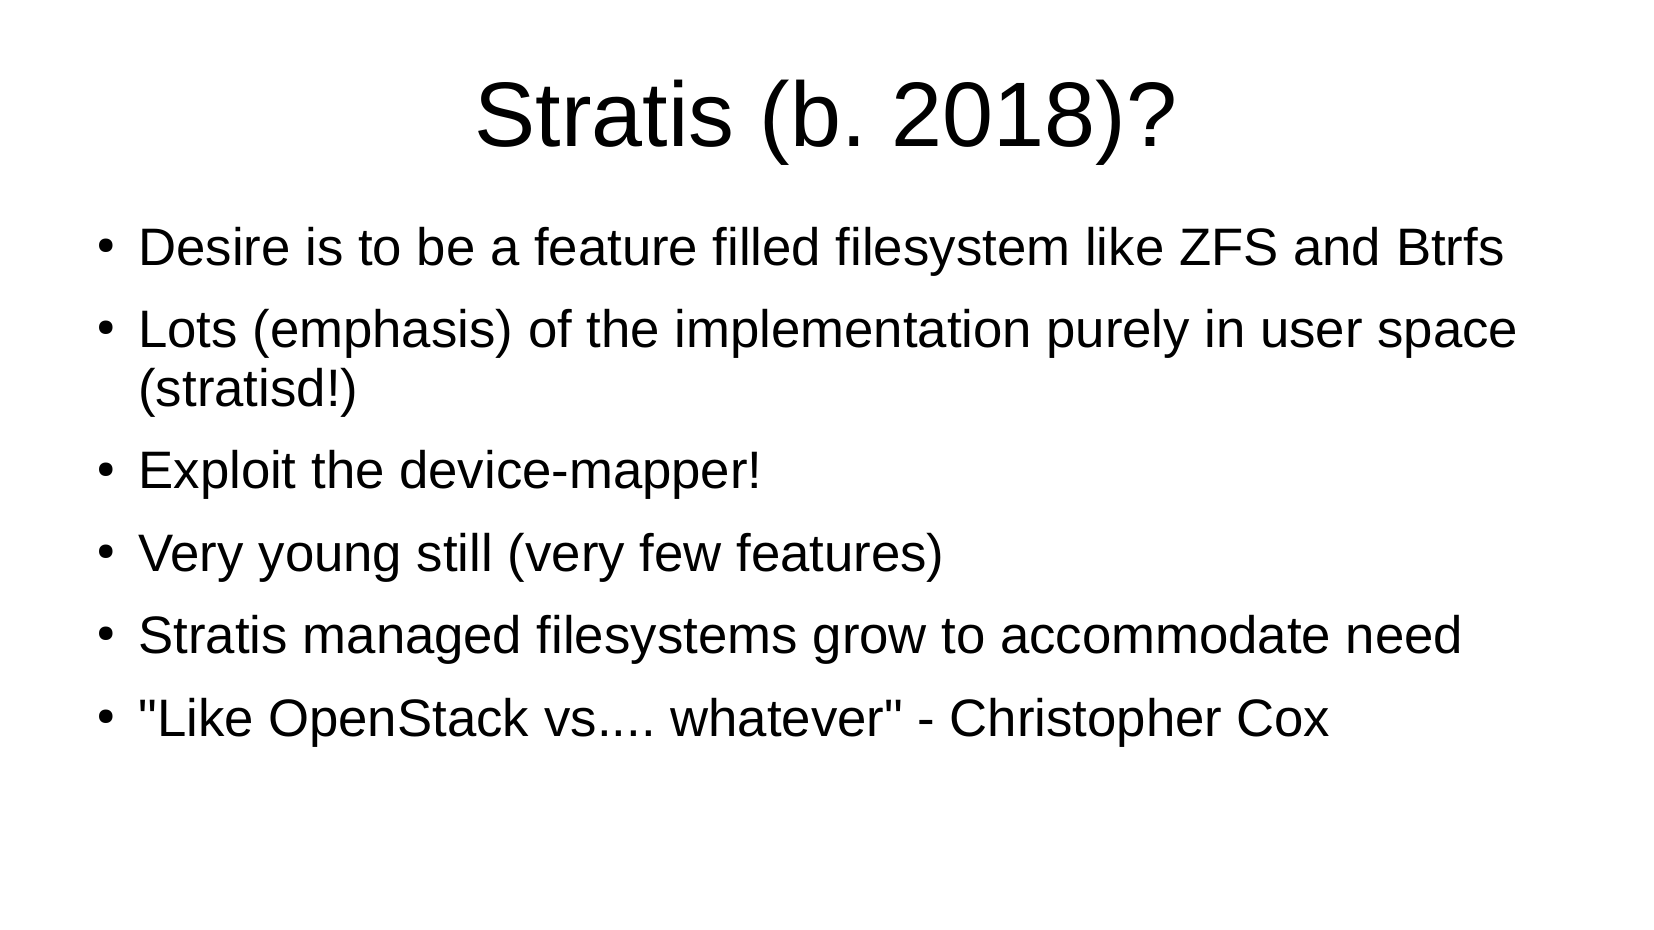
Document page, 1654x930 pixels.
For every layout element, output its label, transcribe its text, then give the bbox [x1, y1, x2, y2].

title Stratis (b. 2018)? [82, 37, 1571, 193]
list Desire is to be a feature filled filesystem like ZFS and Btrfs Lots (emphasis) of the implementation purely in user space (stratisd!) Exploit the device-mapper! Very young still (very few features) Stratis managed filesystems grow to accommodate need "Like OpenStack vs.... whatever" - Christopher Cox [82, 217, 1571, 757]
